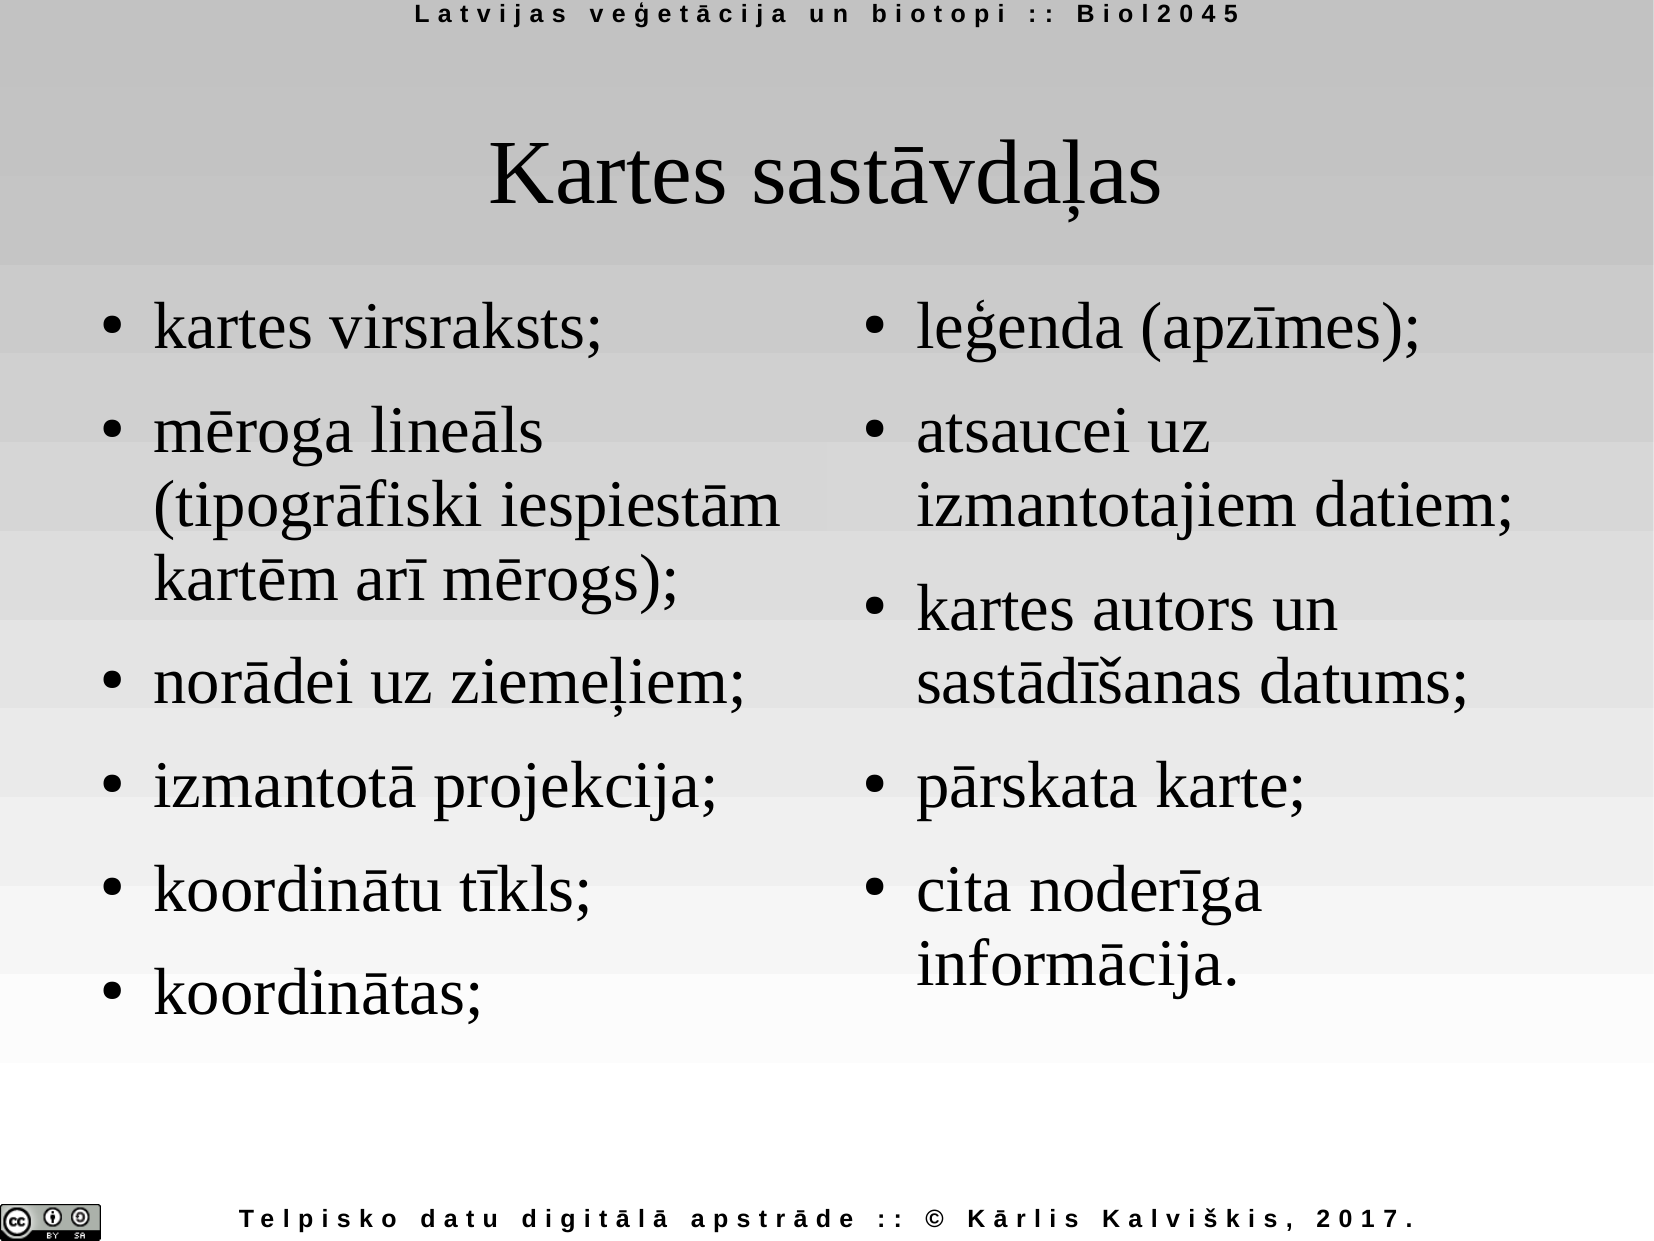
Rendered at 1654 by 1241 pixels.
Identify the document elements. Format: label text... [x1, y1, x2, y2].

list kartes virsraksts; mēroga lineāls (tipogrāfiski iespiestām kartēm arī mērogs); norādei uz ziemeļiem; izmantotā projekcija; koordinātu tīkls; koordinātas; [82, 289, 809, 1113]
picture [0, 0, 1654, 1241]
list leģenda (apzīmes); atsaucei uz izmantotajiem datiem; kartes autors un sastādīšanas datums; pārskata karte; cita noderīga informācija. [845, 289, 1572, 1113]
title Kartes sastāvdaļas [29, 49, 1625, 296]
